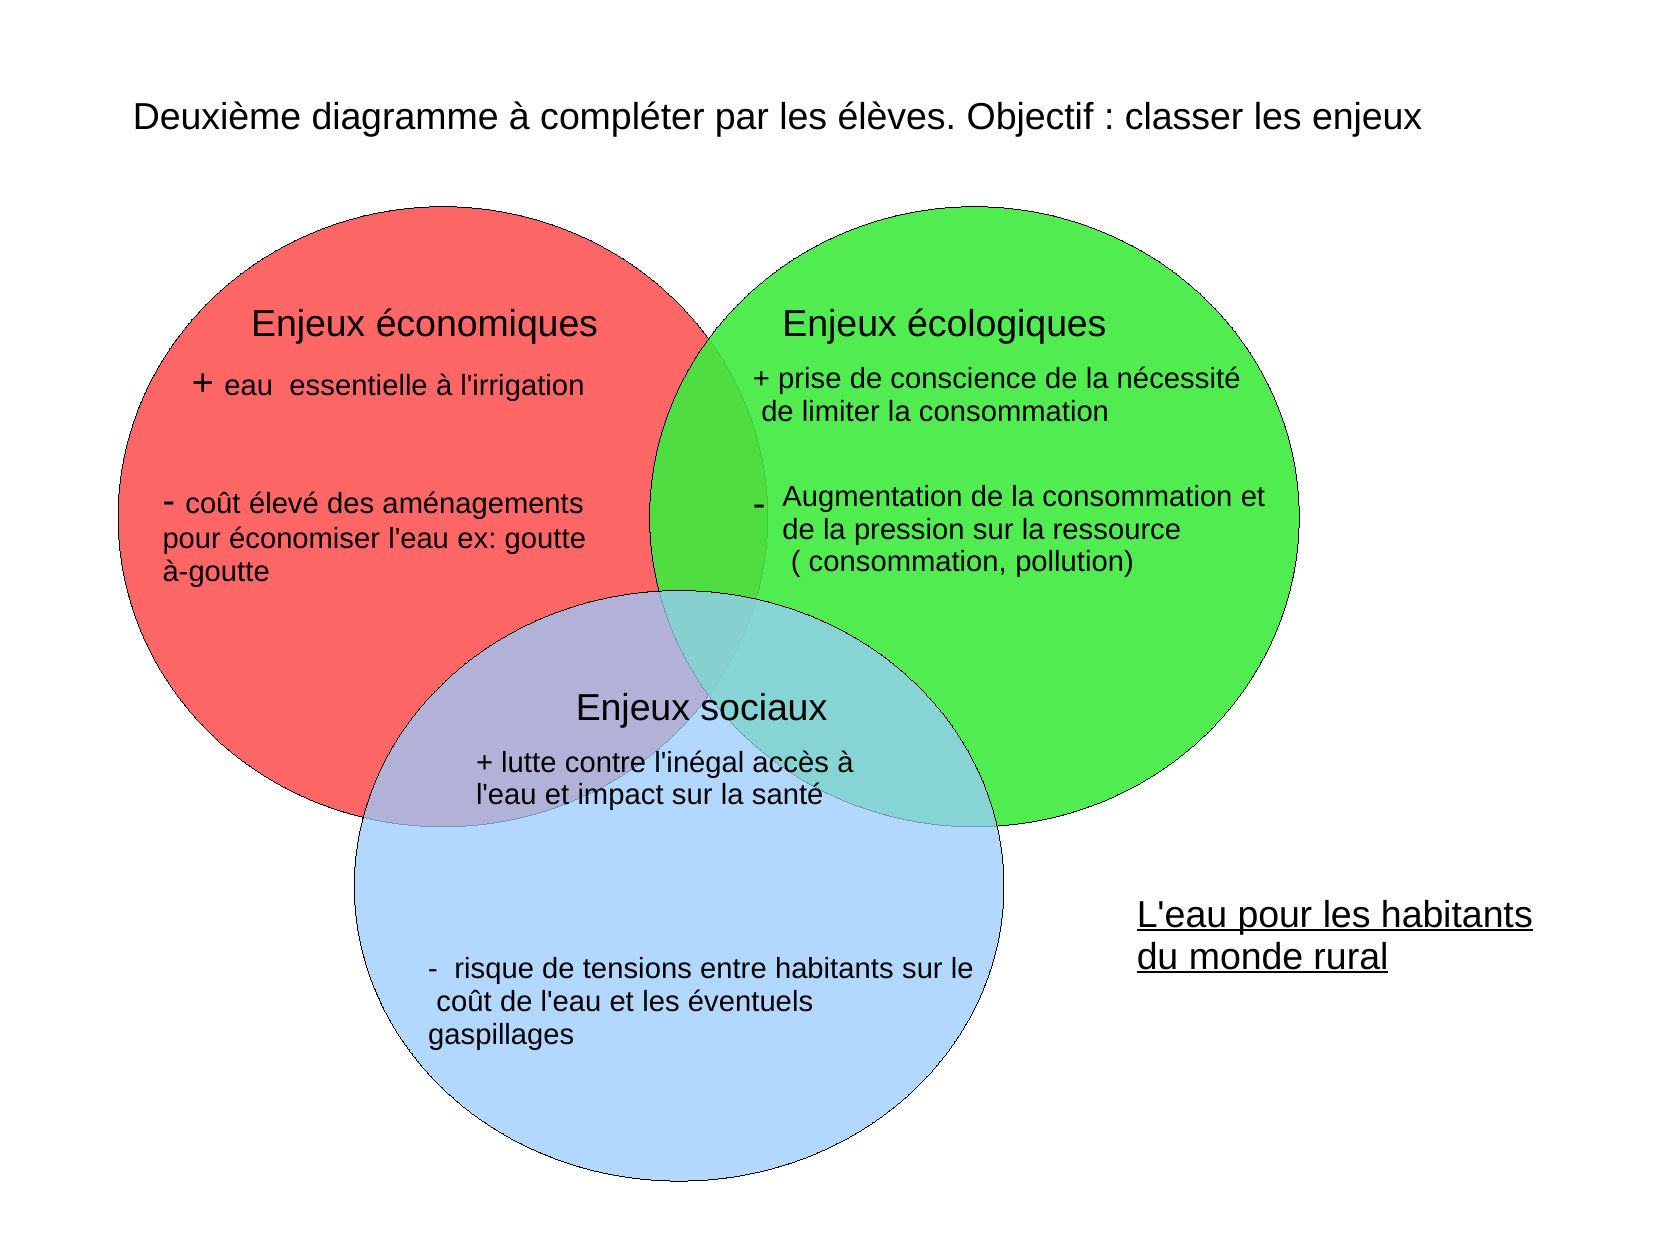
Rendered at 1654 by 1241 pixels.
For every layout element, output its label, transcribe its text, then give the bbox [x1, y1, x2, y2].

text_box + lutte contre l'inégal accès à l'eau et impact sur la santé [461, 738, 916, 819]
text_box Enjeux écologiques [767, 295, 1122, 353]
text_box - [738, 474, 767, 532]
text_box [416, 1059, 943, 1182]
text_box - risque de tensions entre habitants sur le coût de l'eau et les éventuels gaspillages [413, 944, 990, 1059]
text_box + eau essentielle à l'irrigation [177, 354, 709, 412]
text_box [118, 206, 1300, 1056]
text_box Enjeux économiques [236, 295, 613, 353]
text_box Enjeux sociaux [561, 679, 842, 737]
text_box Augmentation de la consommation et de la pression sur la ressource ( consommation, pollution) [767, 472, 1290, 591]
text_box + prise de conscience de la nécessité de limiter la consommation [738, 354, 1274, 465]
text_box Deuxième diagramme à compléter par les élèves. Objectif : classer les enjeux [118, 88, 1459, 146]
text_box - coût élevé des aménagements pour économiser l'eau ex: goutte à-goutte [147, 472, 608, 595]
text_box L'eau pour les habitants du monde rural [1122, 885, 1548, 985]
